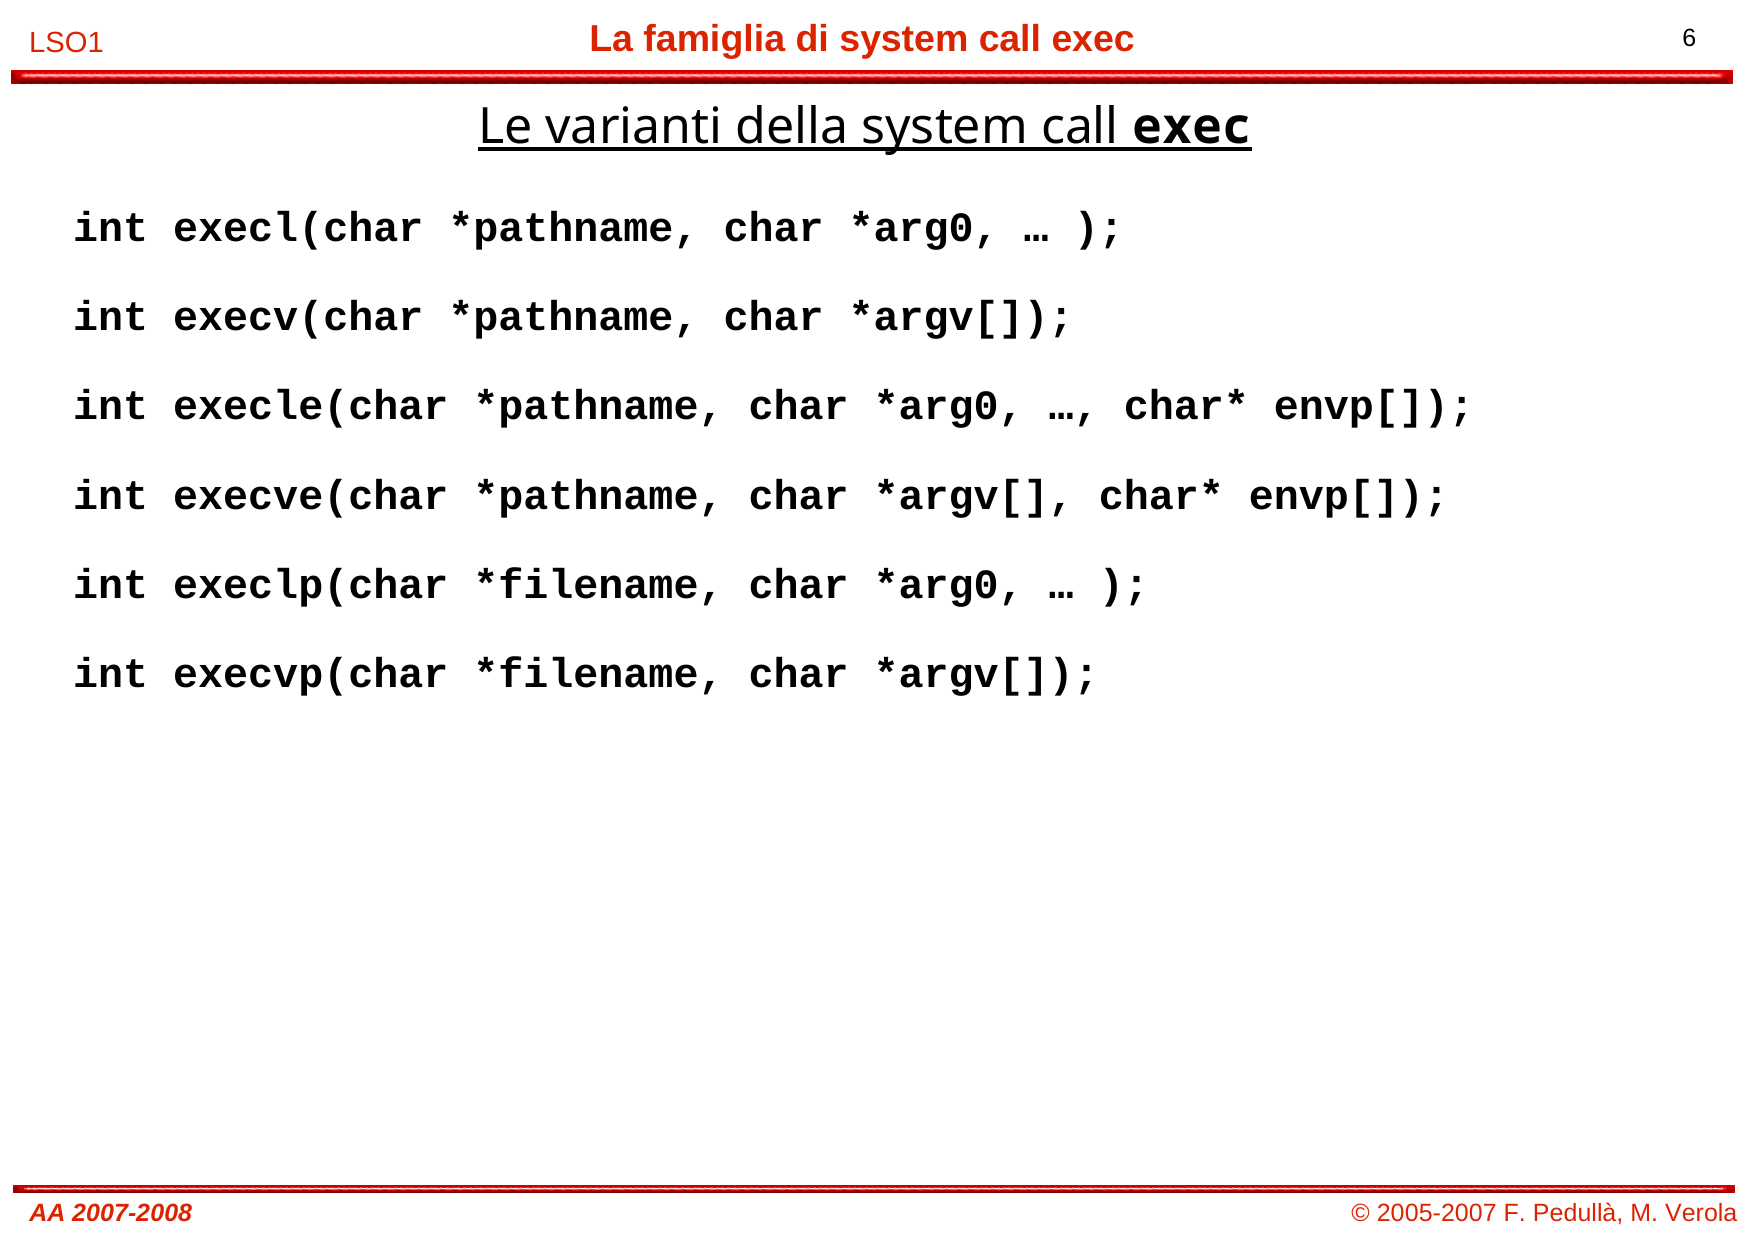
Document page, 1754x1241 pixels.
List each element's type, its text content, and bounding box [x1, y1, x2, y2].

list int execl(char *pathname, char *arg0, … ); int execv(char *pathname, char *argv[]); int execle(char *pathname, char *arg0, …, char* envp[]); int execve(char *pathname, char *argv[], char* envp[]); int execlp(char *filename, char *arg0, … ); int execvp(char *filename, char *argv[]); [58, 195, 1696, 1051]
title Le varianti della system call exec [396, 78, 1335, 174]
picture [11, 70, 1733, 84]
picture [13, 1185, 1735, 1193]
